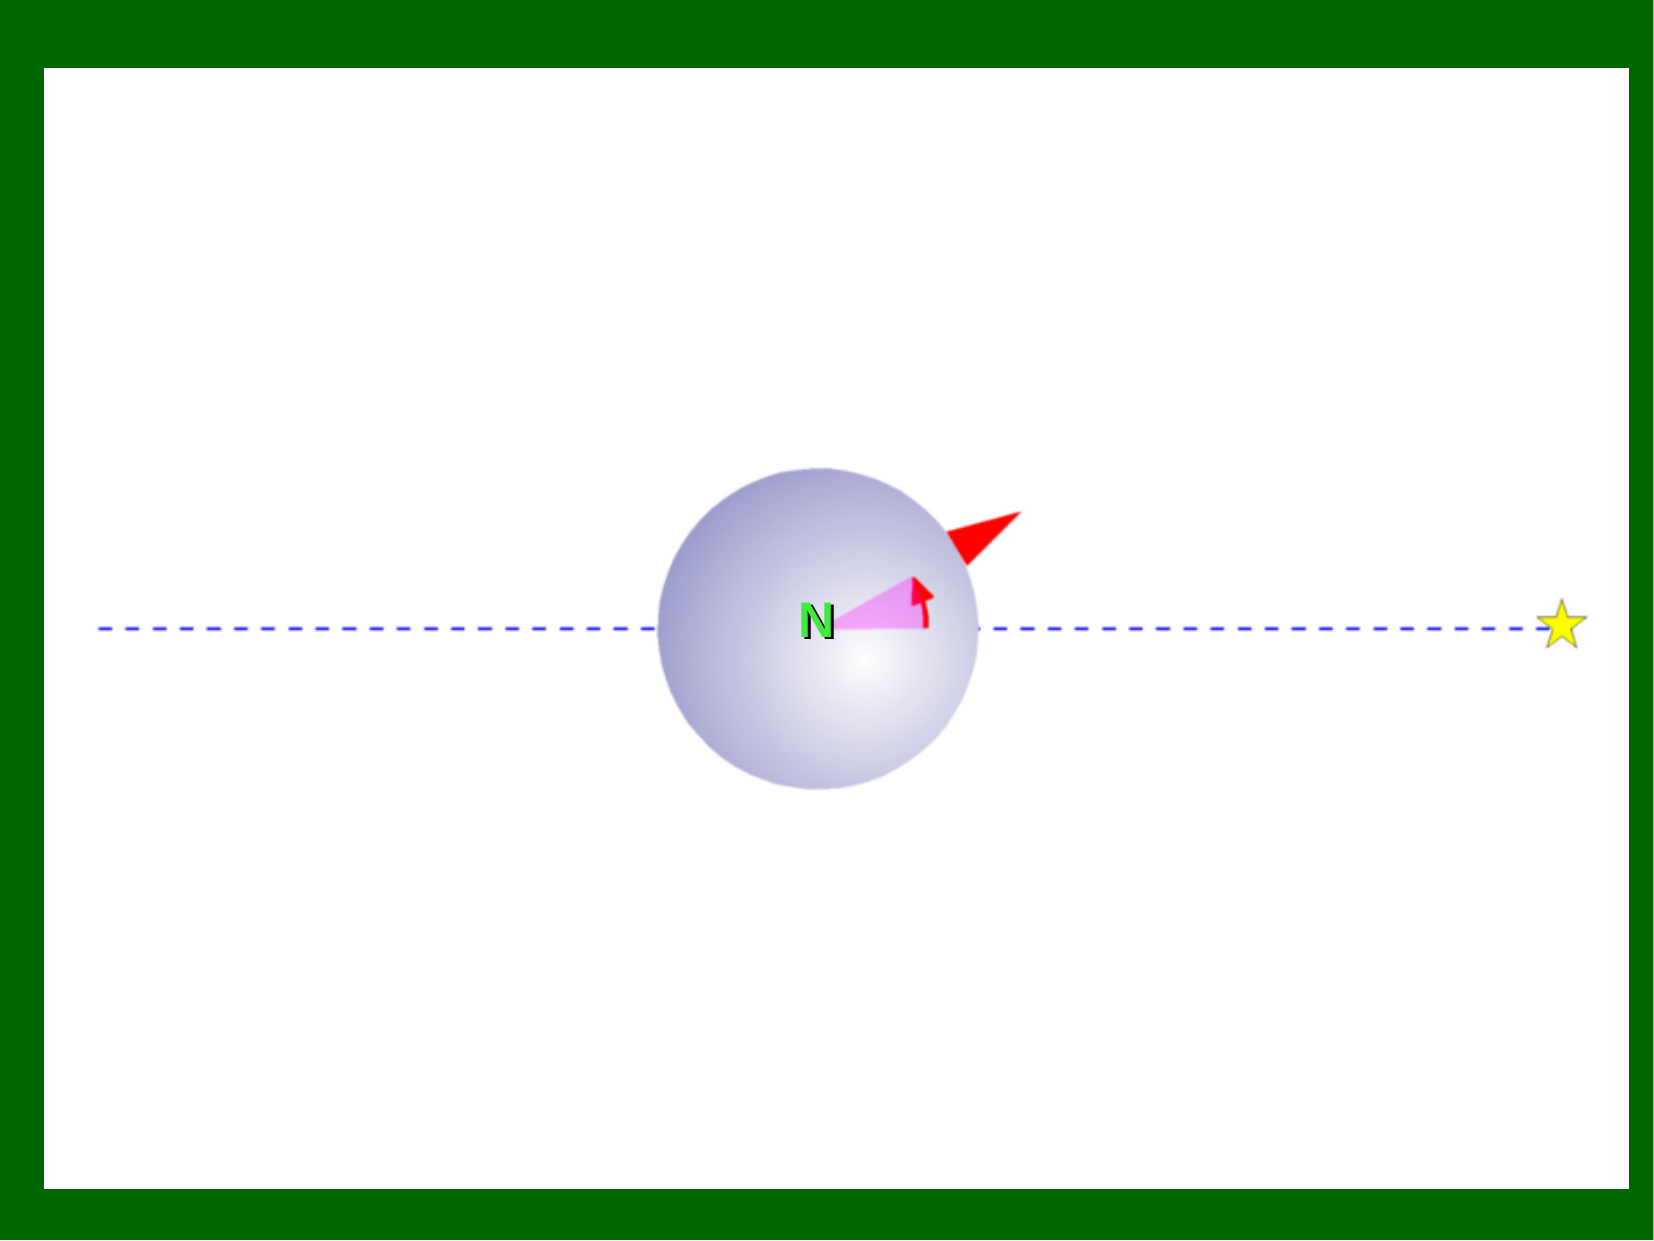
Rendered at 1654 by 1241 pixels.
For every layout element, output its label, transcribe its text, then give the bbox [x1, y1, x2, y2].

picture [44, 68, 1629, 1189]
text_box N [783, 585, 850, 656]
